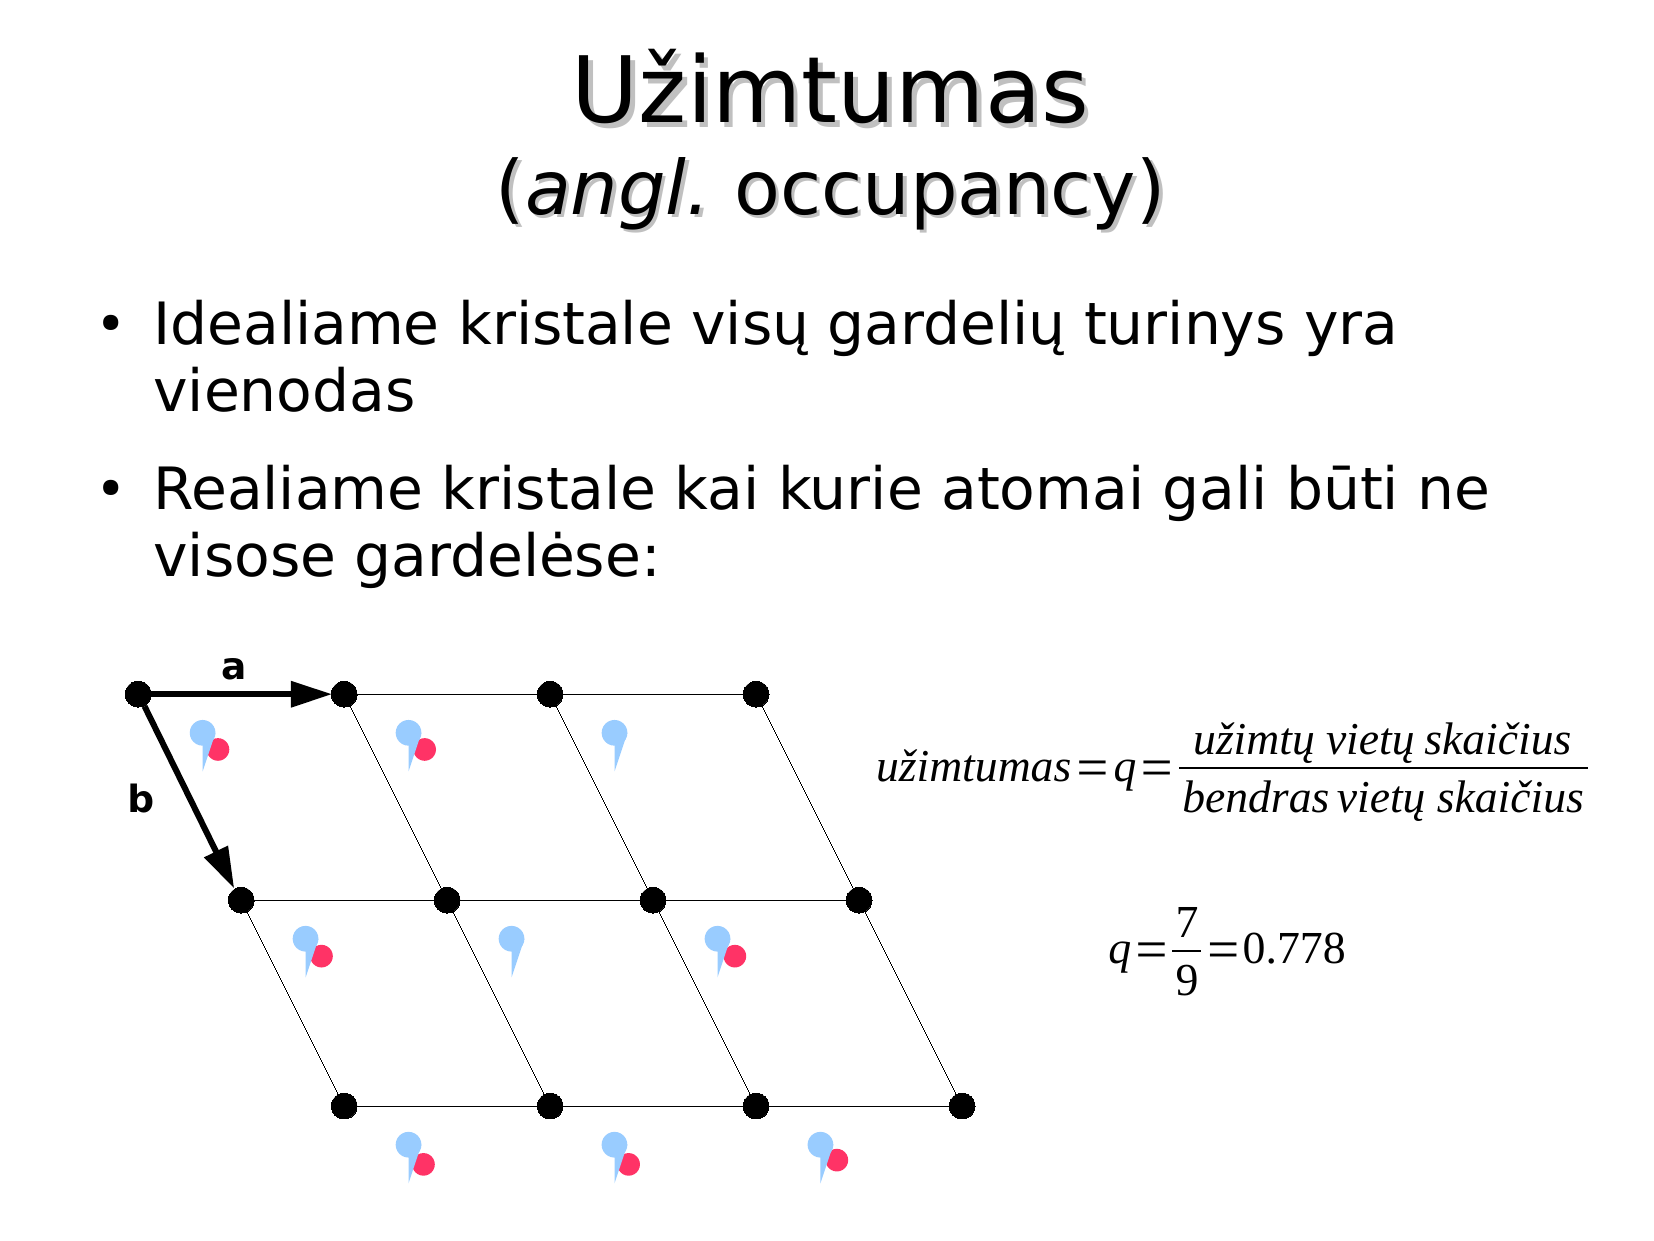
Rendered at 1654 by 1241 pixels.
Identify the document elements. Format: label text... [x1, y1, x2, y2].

title Užimtumas (angl. occupancy) [86, 37, 1576, 232]
text_box [743, 681, 770, 708]
text_box b [112, 770, 200, 830]
text_box [498, 925, 525, 978]
text_box [601, 719, 628, 772]
text_box [601, 1131, 640, 1184]
text_box [949, 1093, 976, 1119]
text_box [125, 681, 152, 708]
text_box [743, 1107, 769, 1119]
text_box [807, 1131, 849, 1184]
text_box [395, 1131, 435, 1184]
text_box [846, 887, 873, 914]
text_box [434, 887, 461, 900]
text_box [640, 901, 666, 914]
text_box [704, 925, 747, 978]
text_box [537, 1107, 563, 1119]
list Idealiame kristale visų gardelių turinys yra vienodas Realiame kristale kai kurie atomai gali būti ne visose gardelėse: [82, 290, 1571, 601]
text_box [640, 887, 666, 900]
text_box [395, 719, 437, 772]
text_box [743, 1093, 770, 1106]
text_box [331, 681, 358, 708]
text_box [292, 925, 333, 978]
text_box [434, 901, 460, 914]
text_box [537, 1093, 564, 1106]
text_box a [206, 637, 263, 696]
text_box [228, 887, 255, 914]
chart [869, 713, 1596, 823]
chart [1100, 896, 1352, 1005]
text_box [537, 695, 563, 708]
text_box [537, 681, 564, 694]
text_box [189, 719, 230, 772]
text_box [331, 1093, 358, 1119]
